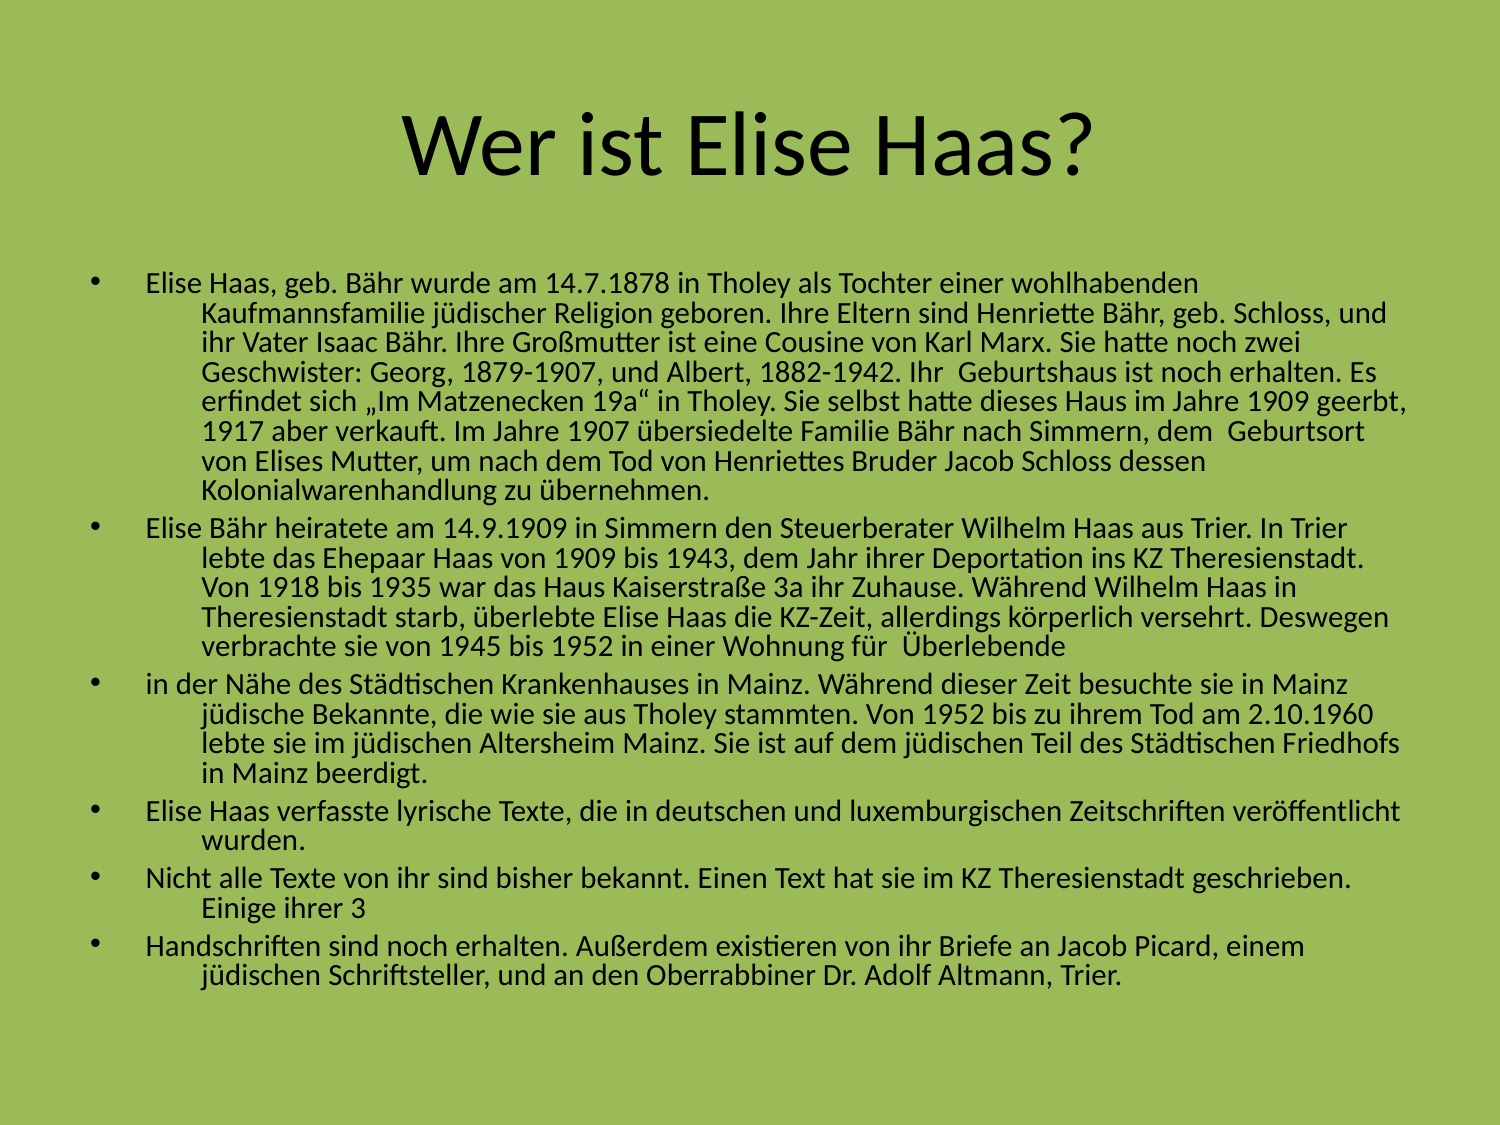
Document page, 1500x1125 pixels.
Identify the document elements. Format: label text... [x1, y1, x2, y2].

title Wer ist Elise Haas? [75, 45, 1426, 233]
list Elise Haas, geb. Bähr wurde am 14.7.1878 in Tholey als Tochter einer wohlhabenden Kaufmannsfamilie jüdischer Religion geboren. Ihre Eltern sind Henriette Bähr, geb. Schloss, und ihr Vater Isaac Bähr. Ihre Großmutter ist eine Cousine von Karl Marx. Sie hatte noch zwei Geschwister: Georg, 1879-1907, und Albert, 1882-1942. Ihr Geburtshaus ist noch erhalten. Es erfindet sich „Im Matzenecken 19a“ in Tholey. Sie selbst hatte dieses Haus im Jahre 1909 geerbt, 1917 aber verkauft. Im Jahre 1907 übersiedelte Familie Bähr nach Simmern, dem Geburtsort von Elises Mutter, um nach dem Tod von Henriettes Bruder Jacob Schloss dessen Kolonialwarenhandlung zu übernehmen. Elise Bähr heiratete am 14.9.1909 in Simmern den Steuerberater Wilhelm Haas aus Trier. In Trier lebte das Ehepaar Haas von 1909 bis 1943, dem Jahr ihrer Deportation ins KZ Theresienstadt. Von 1918 bis 1935 war das Haus Kaiserstraße 3a ihr Zuhause. Während Wilhelm Haas in Theresienstadt starb, überlebte Elise Haas die KZ-Zeit, allerdings körperlich versehrt. Deswegen verbrachte sie von 1945 bis 1952 in einer Wohnung für Überlebende in der Nähe des Städtischen Krankenhauses in Mainz. Während dieser Zeit besuchte sie in Mainz jüdische Bekannte, die wie sie aus Tholey stammten. Von 1952 bis zu ihrem Tod am 2.10.1960 lebte sie im jüdischen Altersheim Mainz. Sie ist auf dem jüdischen Teil des Städtischen Friedhofs in Mainz beerdigt. Elise Haas verfasste lyrische Texte, die in deutschen und luxemburgischen Zeitschriften veröffentlicht wurden. Nicht alle Texte von ihr sind bisher bekannt. Einen Text hat sie im KZ Theresienstadt geschrieben. Einige ihrer 3 Handschriften sind noch erhalten. Außerdem existieren von ihr Briefe an Jacob Picard, einem jüdischen Schriftsteller, und an den Oberrabbiner Dr. Adolf Altmann, Trier. [75, 262, 1426, 1005]
